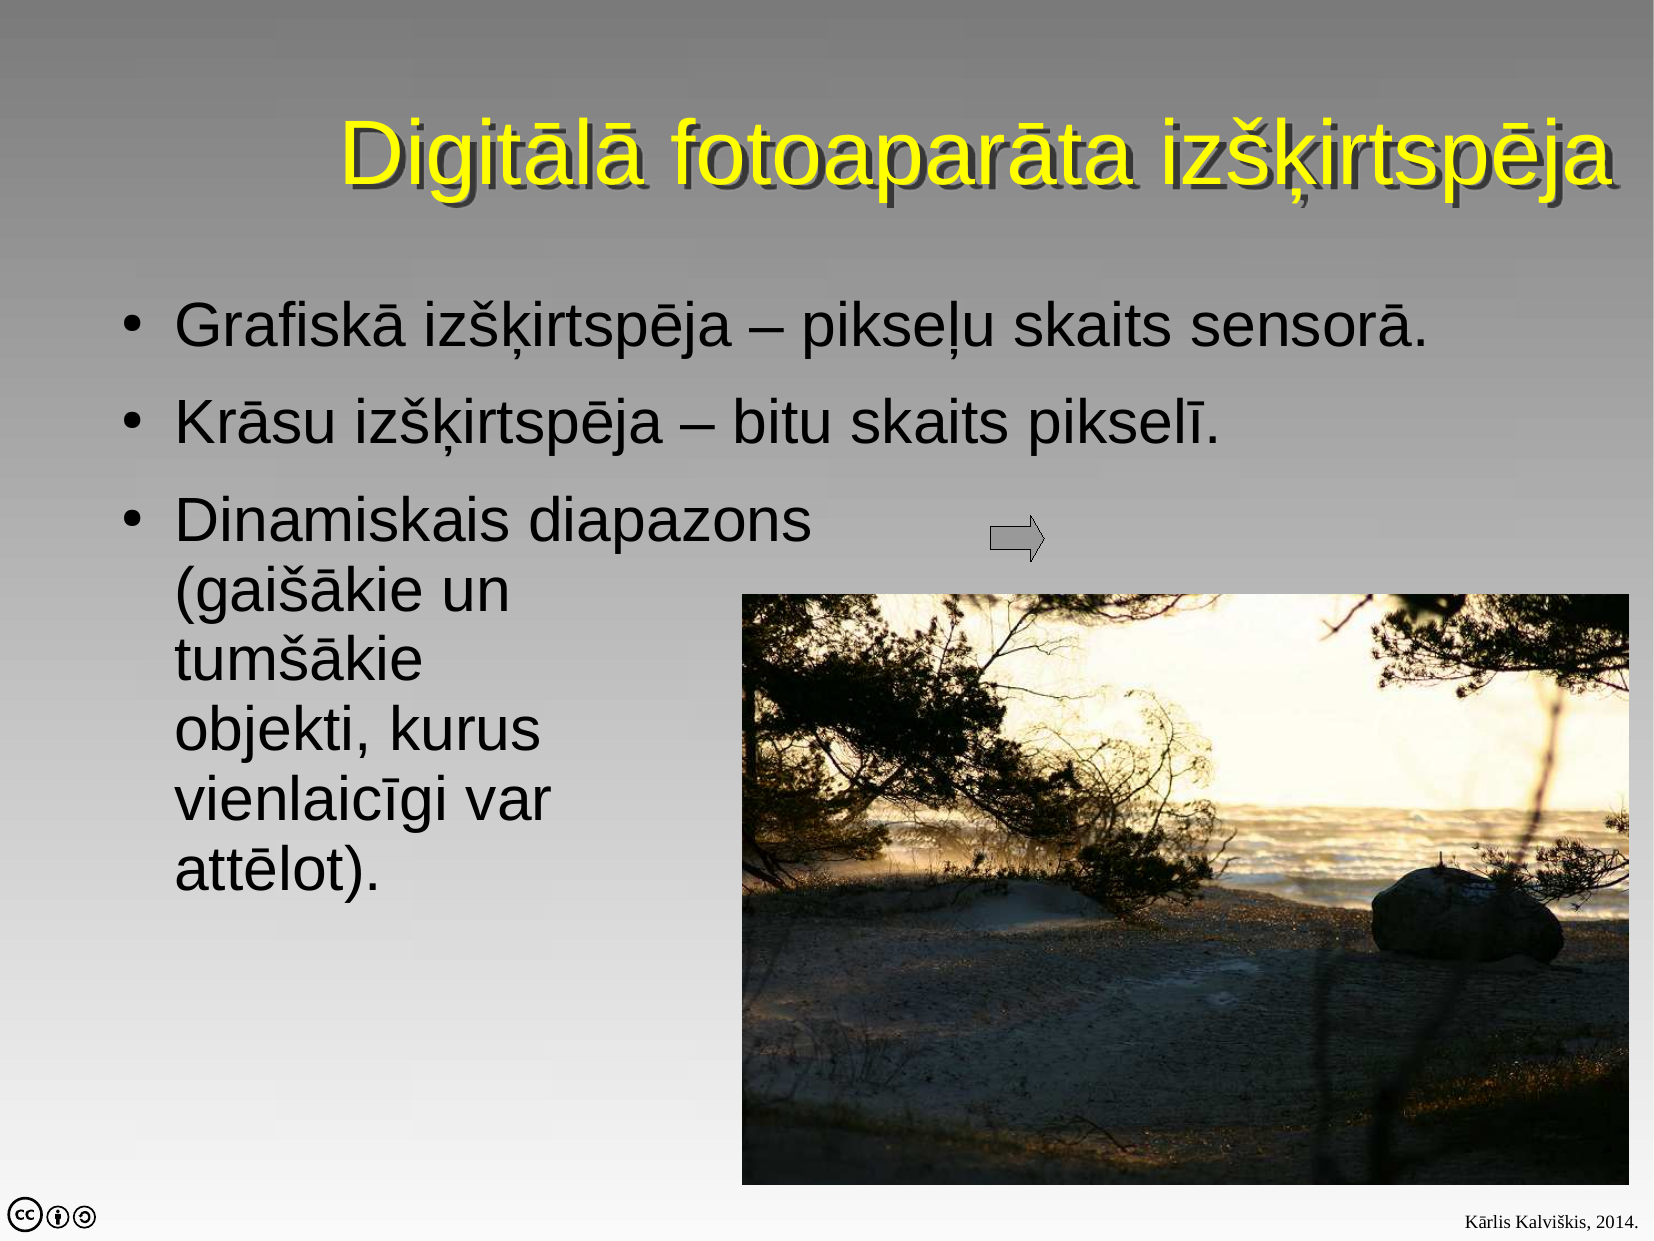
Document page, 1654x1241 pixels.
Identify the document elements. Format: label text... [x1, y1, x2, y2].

text_box [990, 515, 1045, 562]
picture [0, 0, 1654, 1241]
list Grafiskā izšķirtspēja – pikseļu skaits sensorā. Krāsu izšķirtspēja – bitu skaits pikselī. Dinamiskais diapazons (gaišākie un tumšākie objekti, kurus vienlaicīgi var attēlot). [37, 290, 1620, 1010]
title Digitālā fotoaparāta izšķirtspēja [42, 49, 1615, 257]
